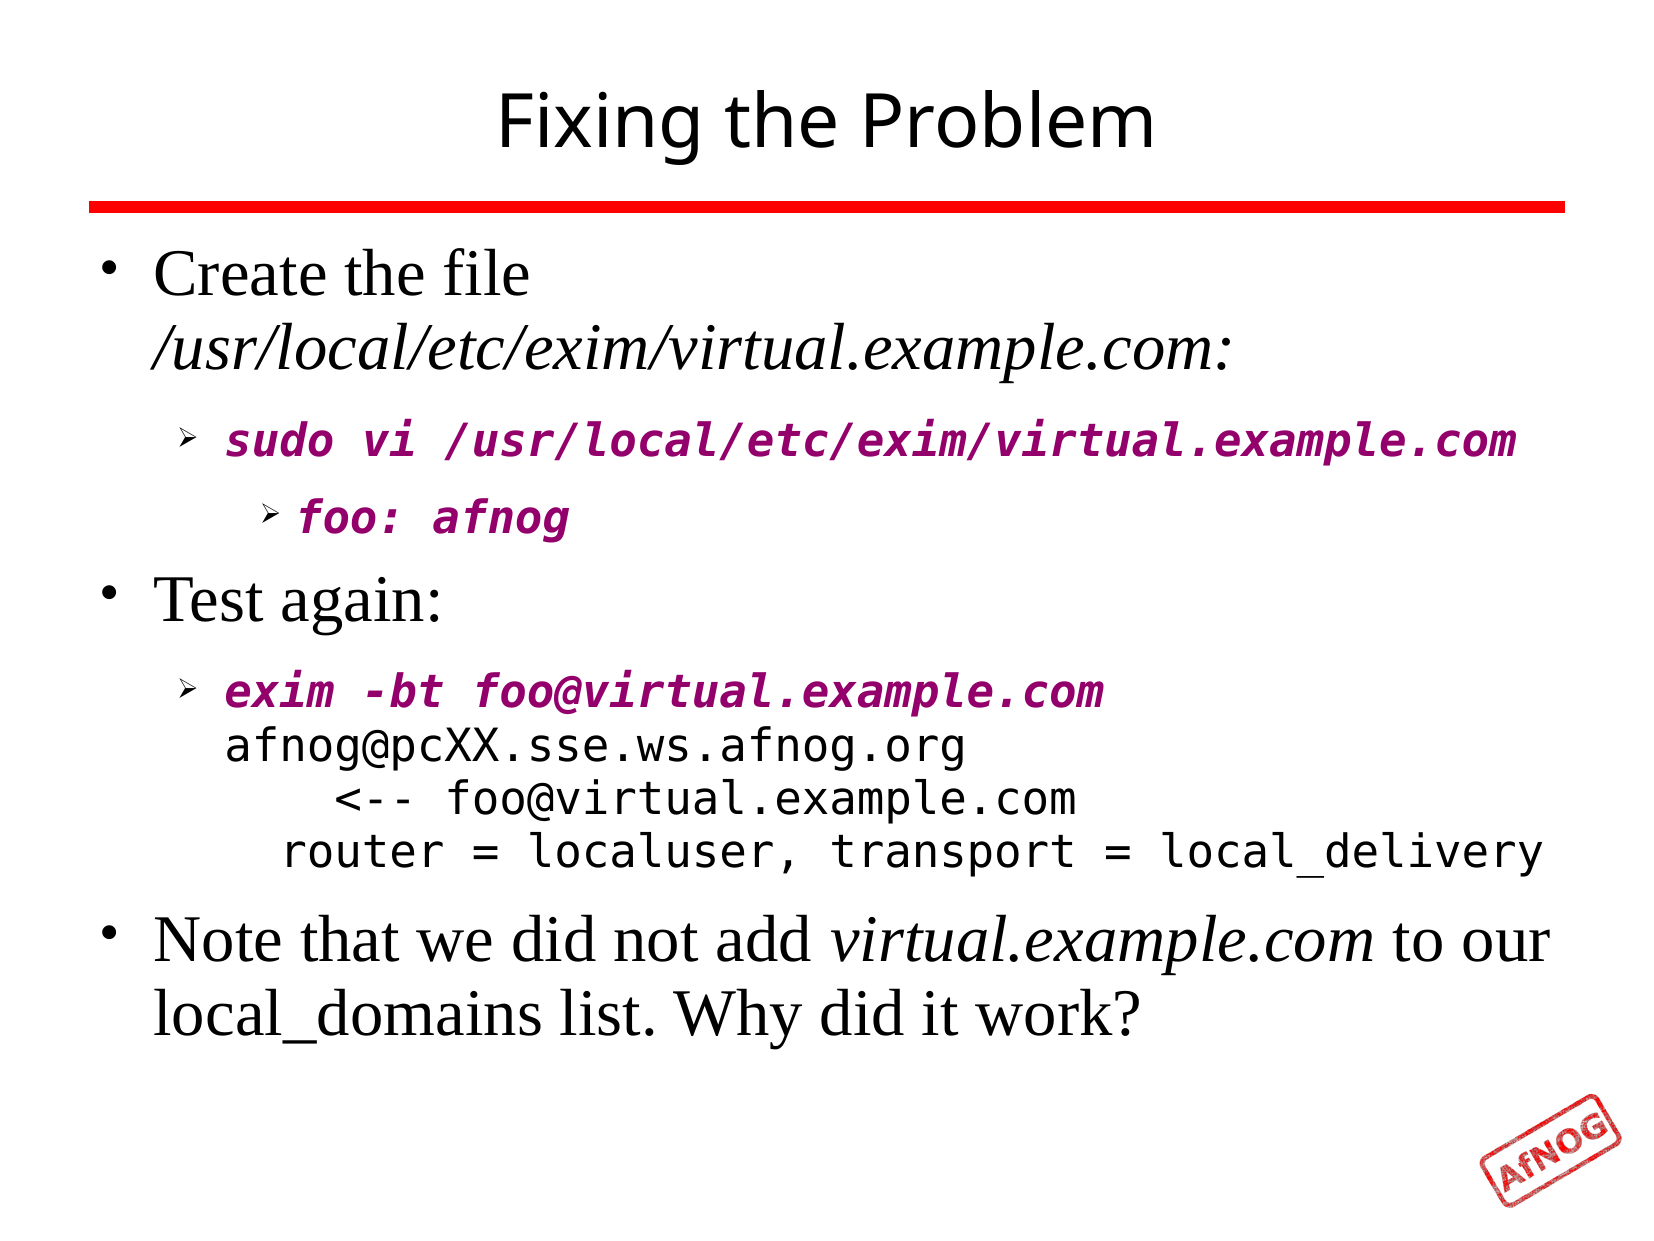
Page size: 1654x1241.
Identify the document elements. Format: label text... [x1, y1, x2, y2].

list Create the file /usr/local/etc/exim/virtual.example.com: sudo vi /usr/local/etc/exim/virtual.example.com foo: afnog Test again: exim -bt foo@virtual.example.com afnog@pcXX.sse.ws.afnog.org <-- foo@virtual.example.com router = localuser, transport = local_delivery Note that we did not add virtual.example.com to our local_domains list. Why did it work? [82, 236, 1571, 1123]
title Fixing the Problem [88, 29, 1565, 207]
picture [1476, 1090, 1625, 1211]
